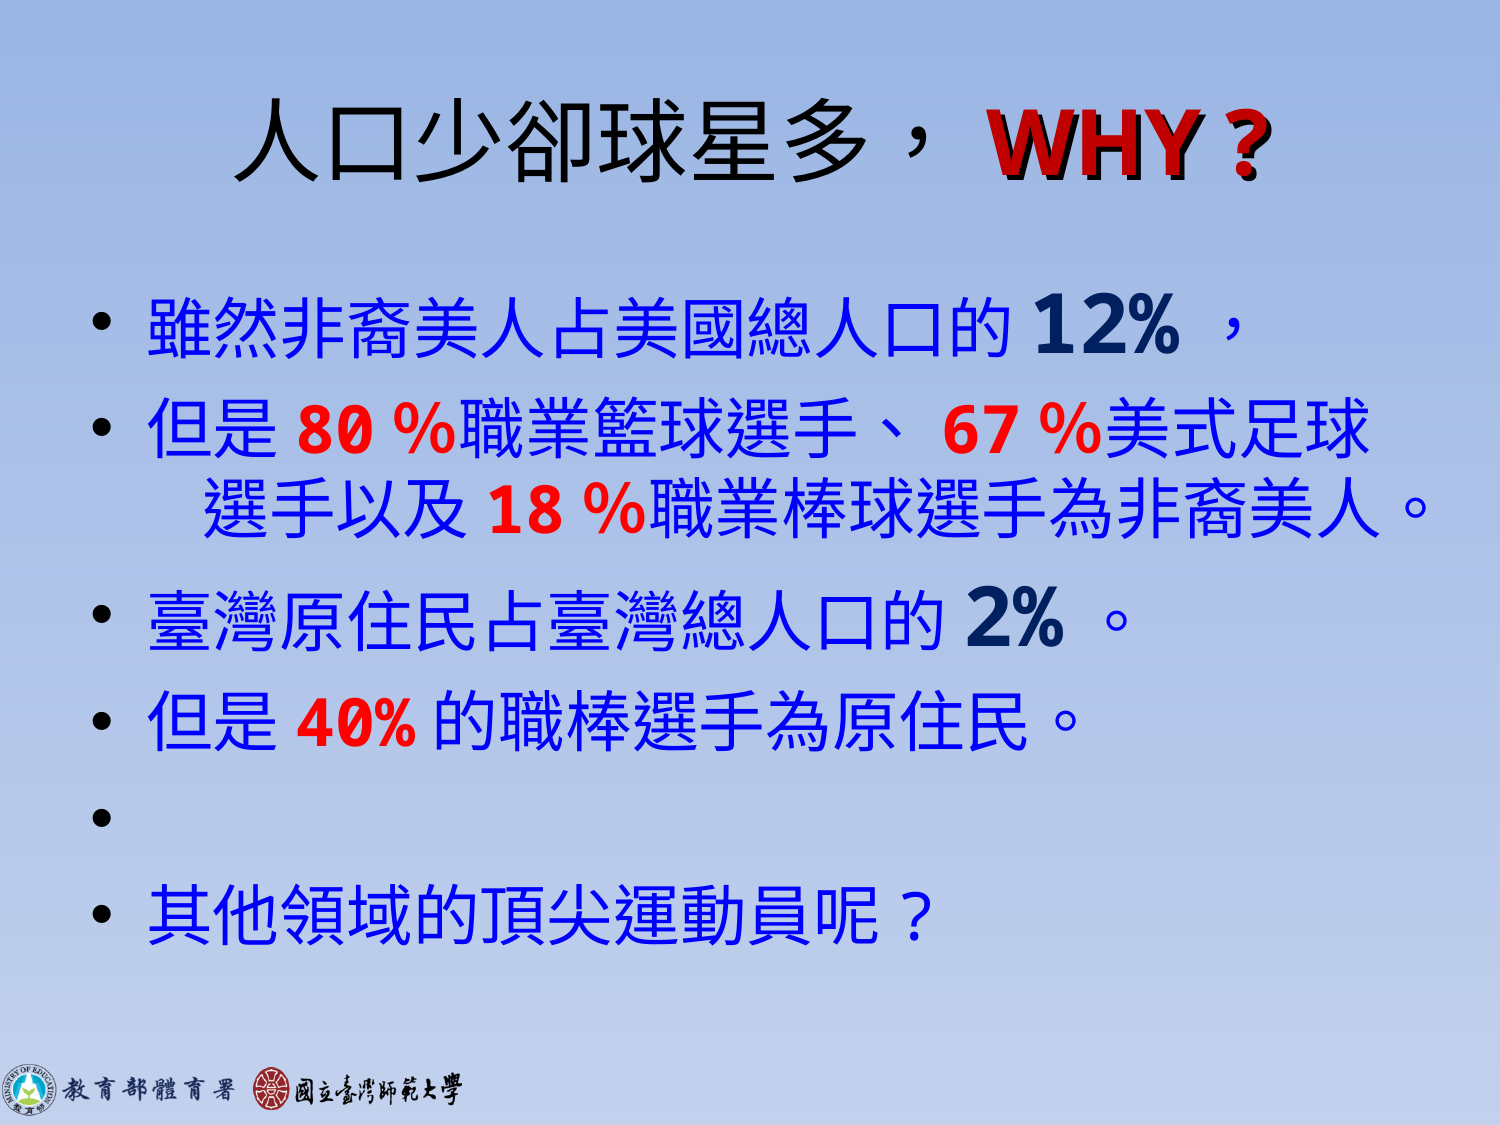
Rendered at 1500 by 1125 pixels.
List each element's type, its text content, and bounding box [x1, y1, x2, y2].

list 雖然非裔美人占美國總人口的12%， 但是80％職業籃球選手、67％美式足球選手以及18％職業棒球選手為非裔美人。 臺灣原住民占臺灣總人口的2%。 但是40%的職棒選手為原住民。 其他領域的頂尖運動員呢? [75, 262, 1426, 1005]
title 人口少卻球星多，WHY ? [75, 45, 1426, 233]
